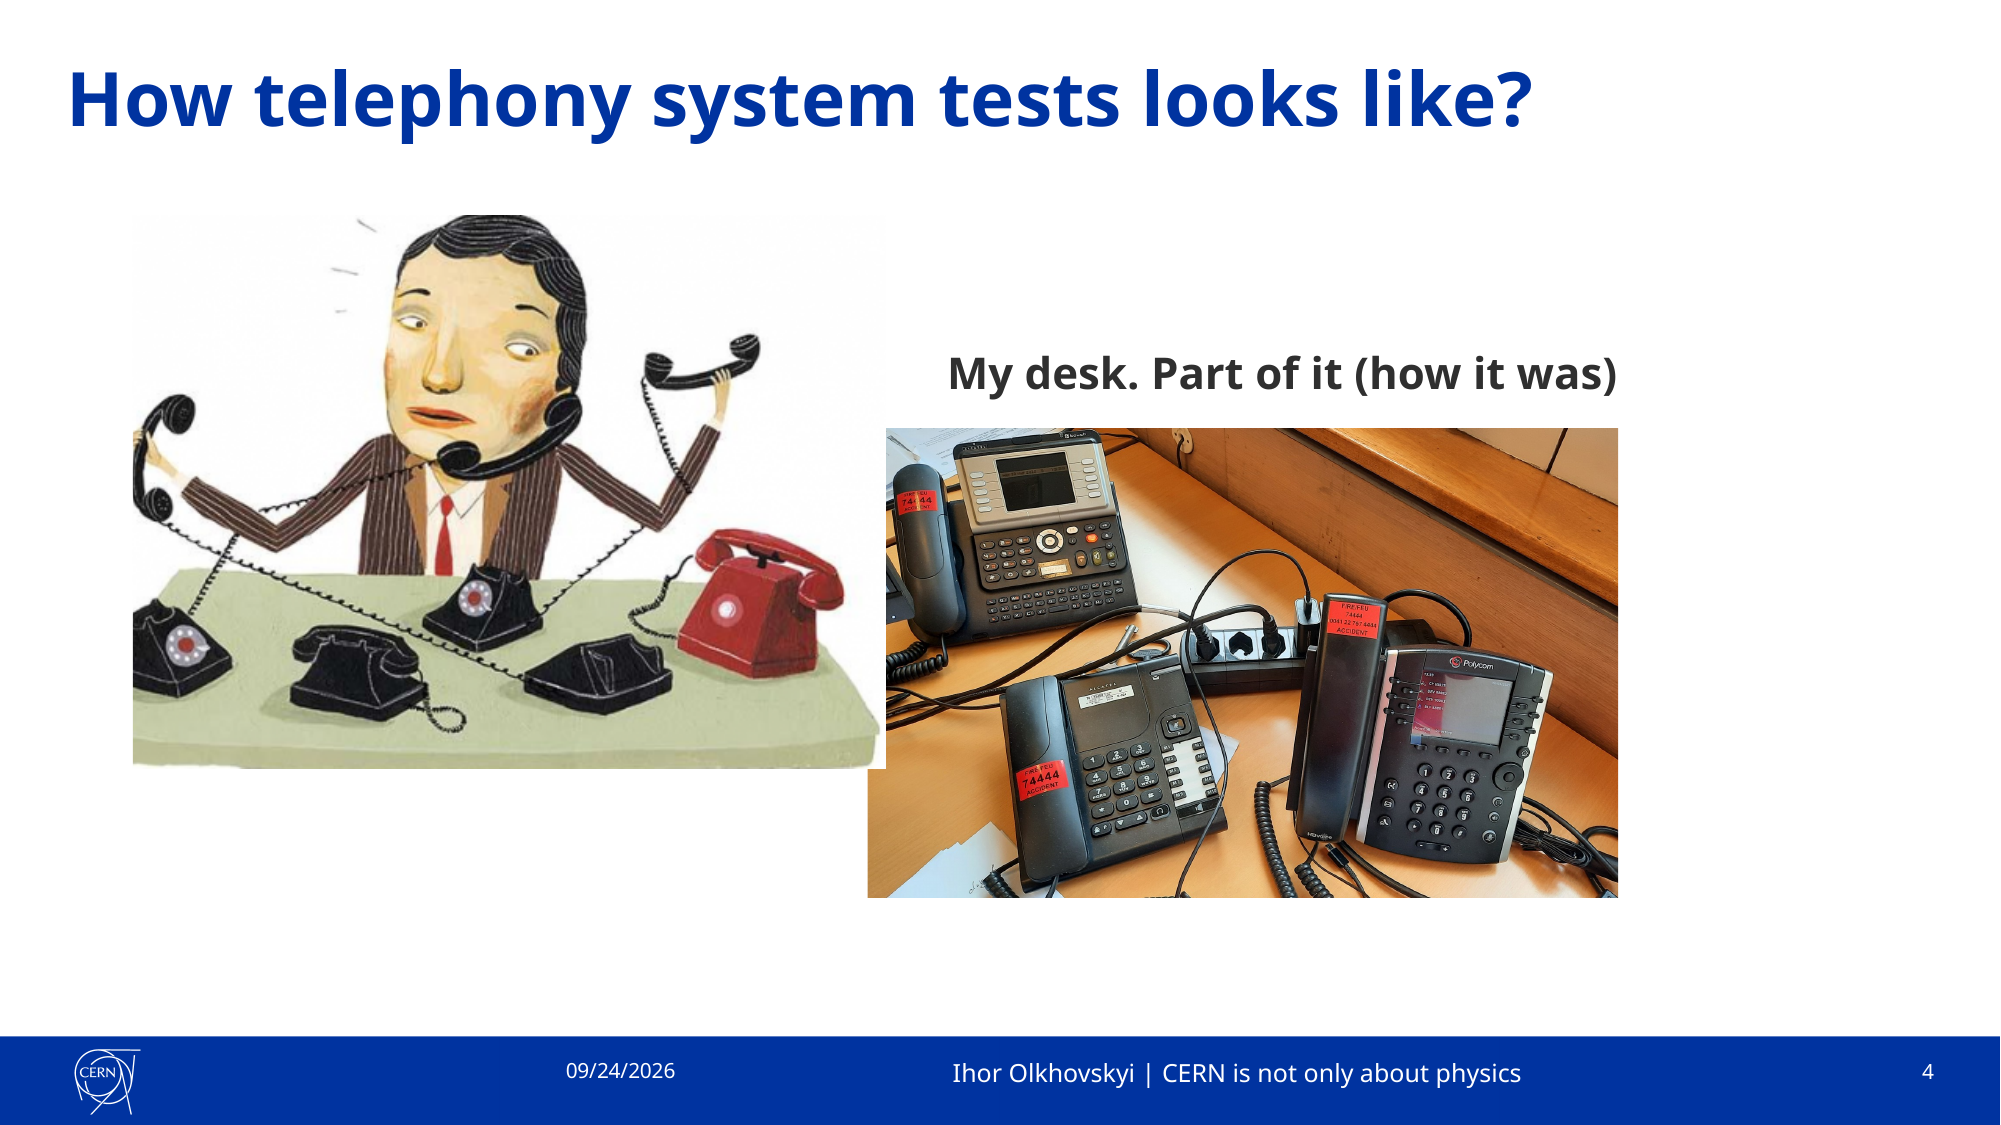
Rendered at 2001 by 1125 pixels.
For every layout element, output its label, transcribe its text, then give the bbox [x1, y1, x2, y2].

slide_number <numéro> [1822, 1042, 1934, 1103]
footer Ihor Olkhovskyi | CERN is not only about physics [698, 1042, 1777, 1103]
text_box My desk. Part of it (how it was) [932, 335, 1843, 470]
title How telephony system tests looks like? [66, 61, 1933, 237]
picture [132, 215, 1619, 898]
picture [0, 1036, 2000, 1125]
slide_number 11/06/2024 [532, 1041, 676, 1102]
